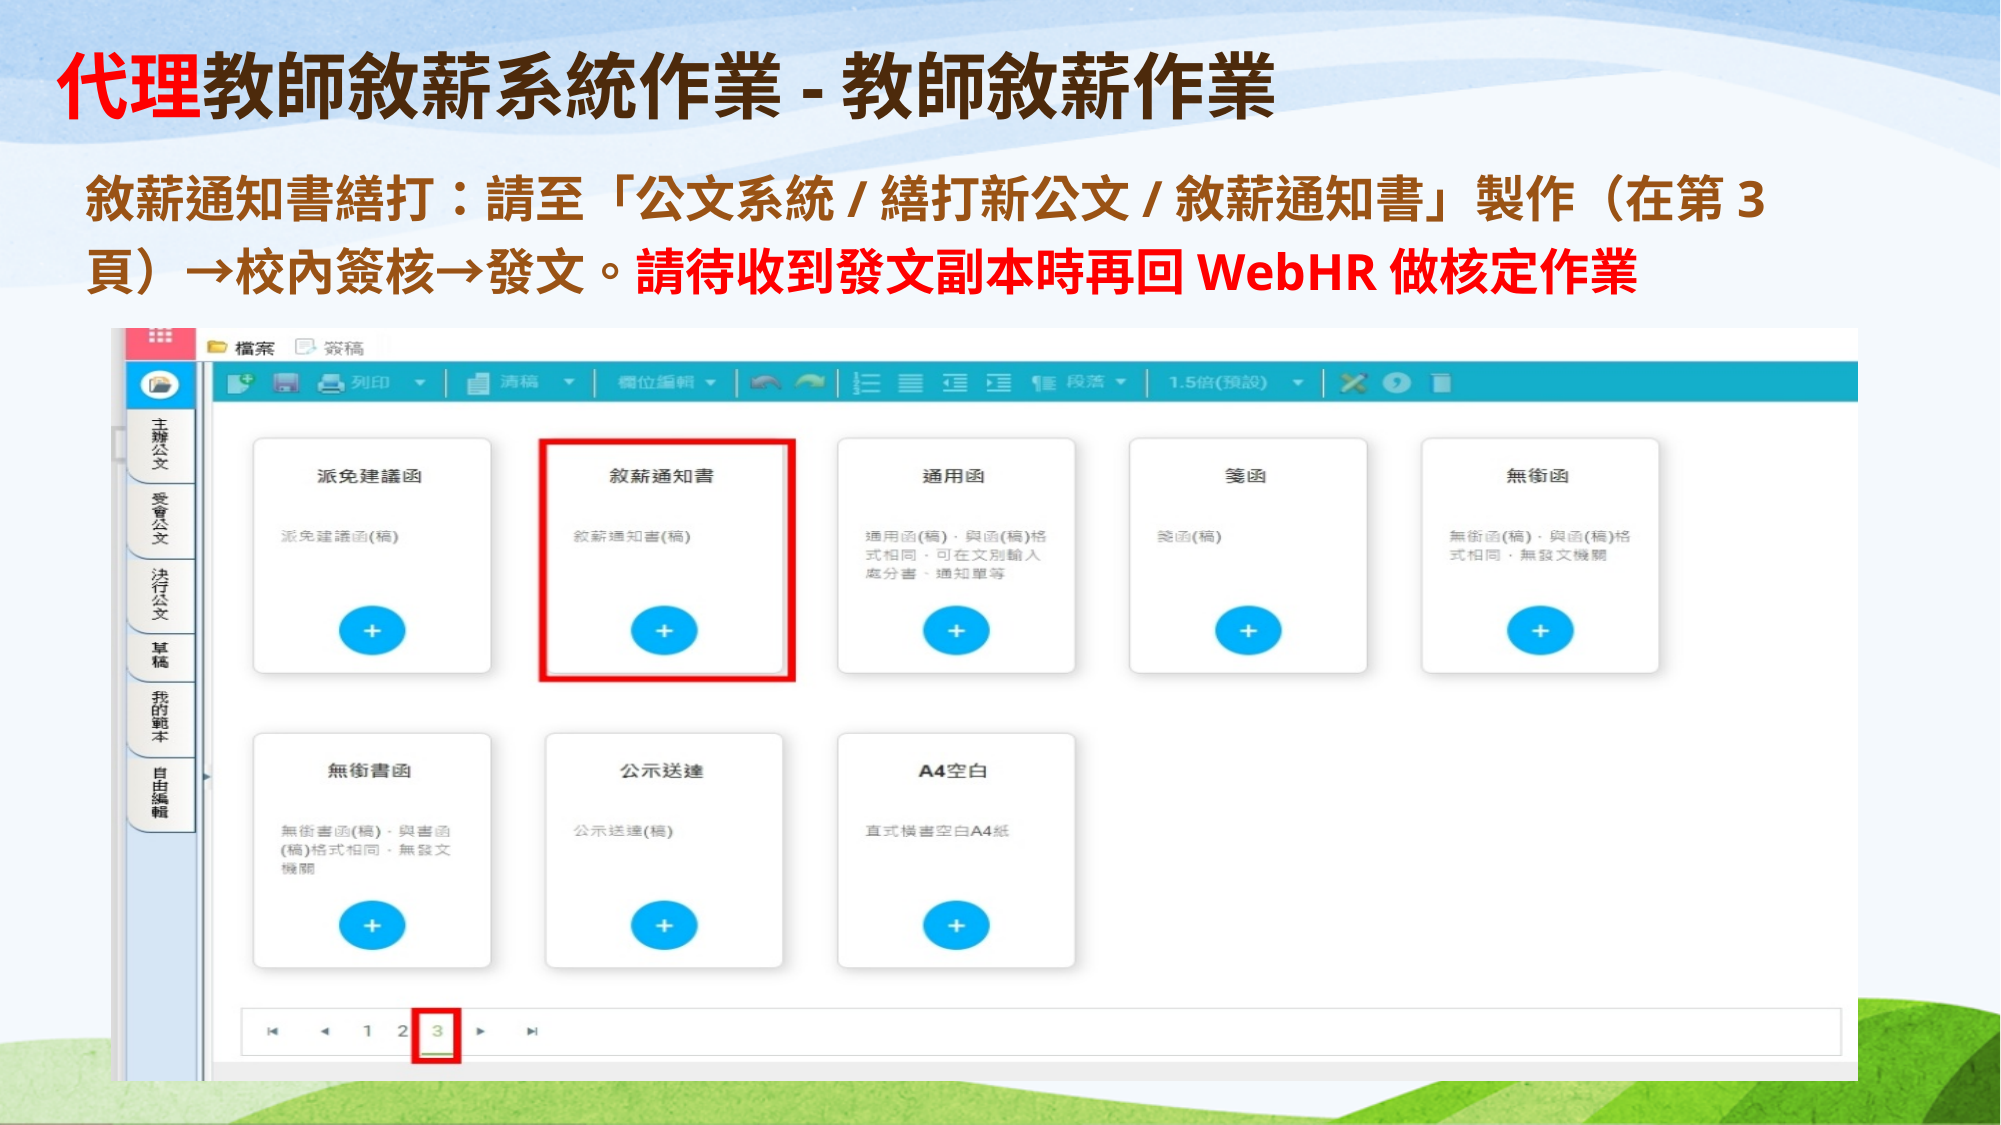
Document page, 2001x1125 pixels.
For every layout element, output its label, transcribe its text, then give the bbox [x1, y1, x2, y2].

title 代理教師敘薪系統作業-教師敘薪作業 [41, 43, 1385, 138]
picture [0, 0, 2001, 1125]
text_box 敘薪通知書繕打：請至「公文系統/繕打新公文/敘薪通知書」製作（在第3頁）→校內簽核→發文。請待收到發文副本時再回WebHR做核定作業 [70, 192, 1870, 309]
